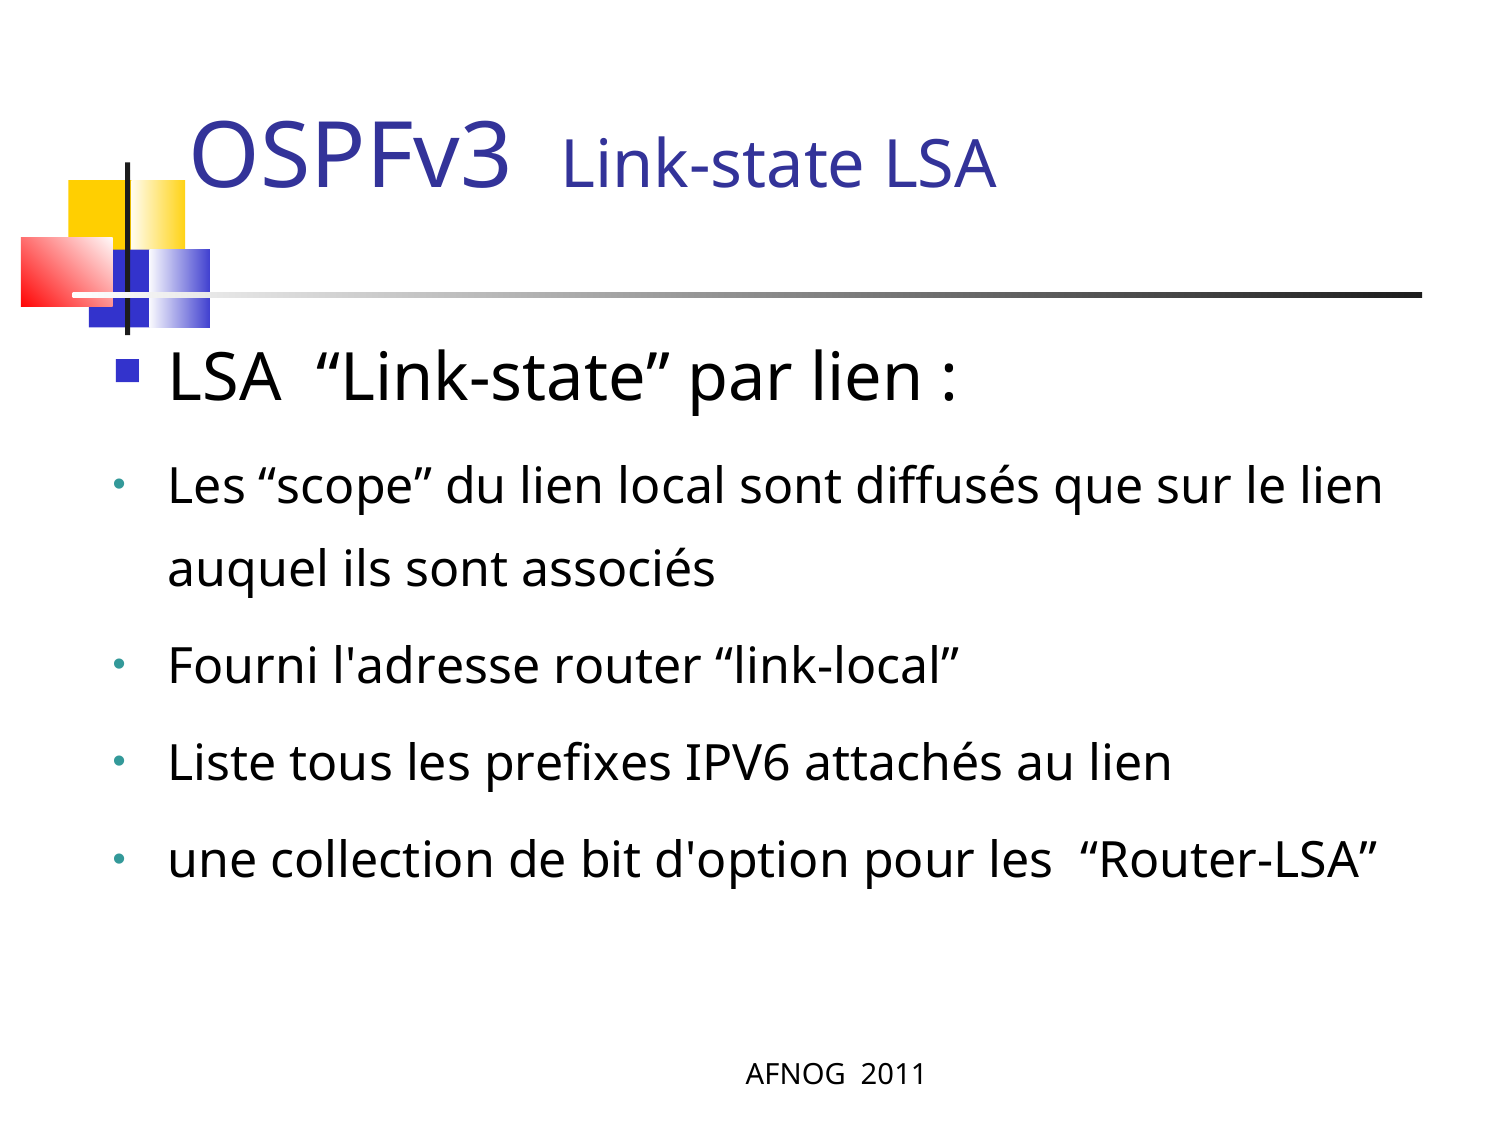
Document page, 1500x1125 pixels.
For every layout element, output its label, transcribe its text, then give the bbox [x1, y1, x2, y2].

title OSPFv3 Link-state LSA [188, 35, 1468, 276]
text_box AFNOG 2011 [599, 1024, 1074, 1099]
list LSA “Link-state” par lien : Les “scope” du lien local sont diffusés que sur le lien auquel ils sont associés Fourni l'adresse router “link-local” Liste tous les prefixes IPV6 attachés au lien une collection de bit d'option pour les “Router-LSA” [112, 337, 1388, 1013]
